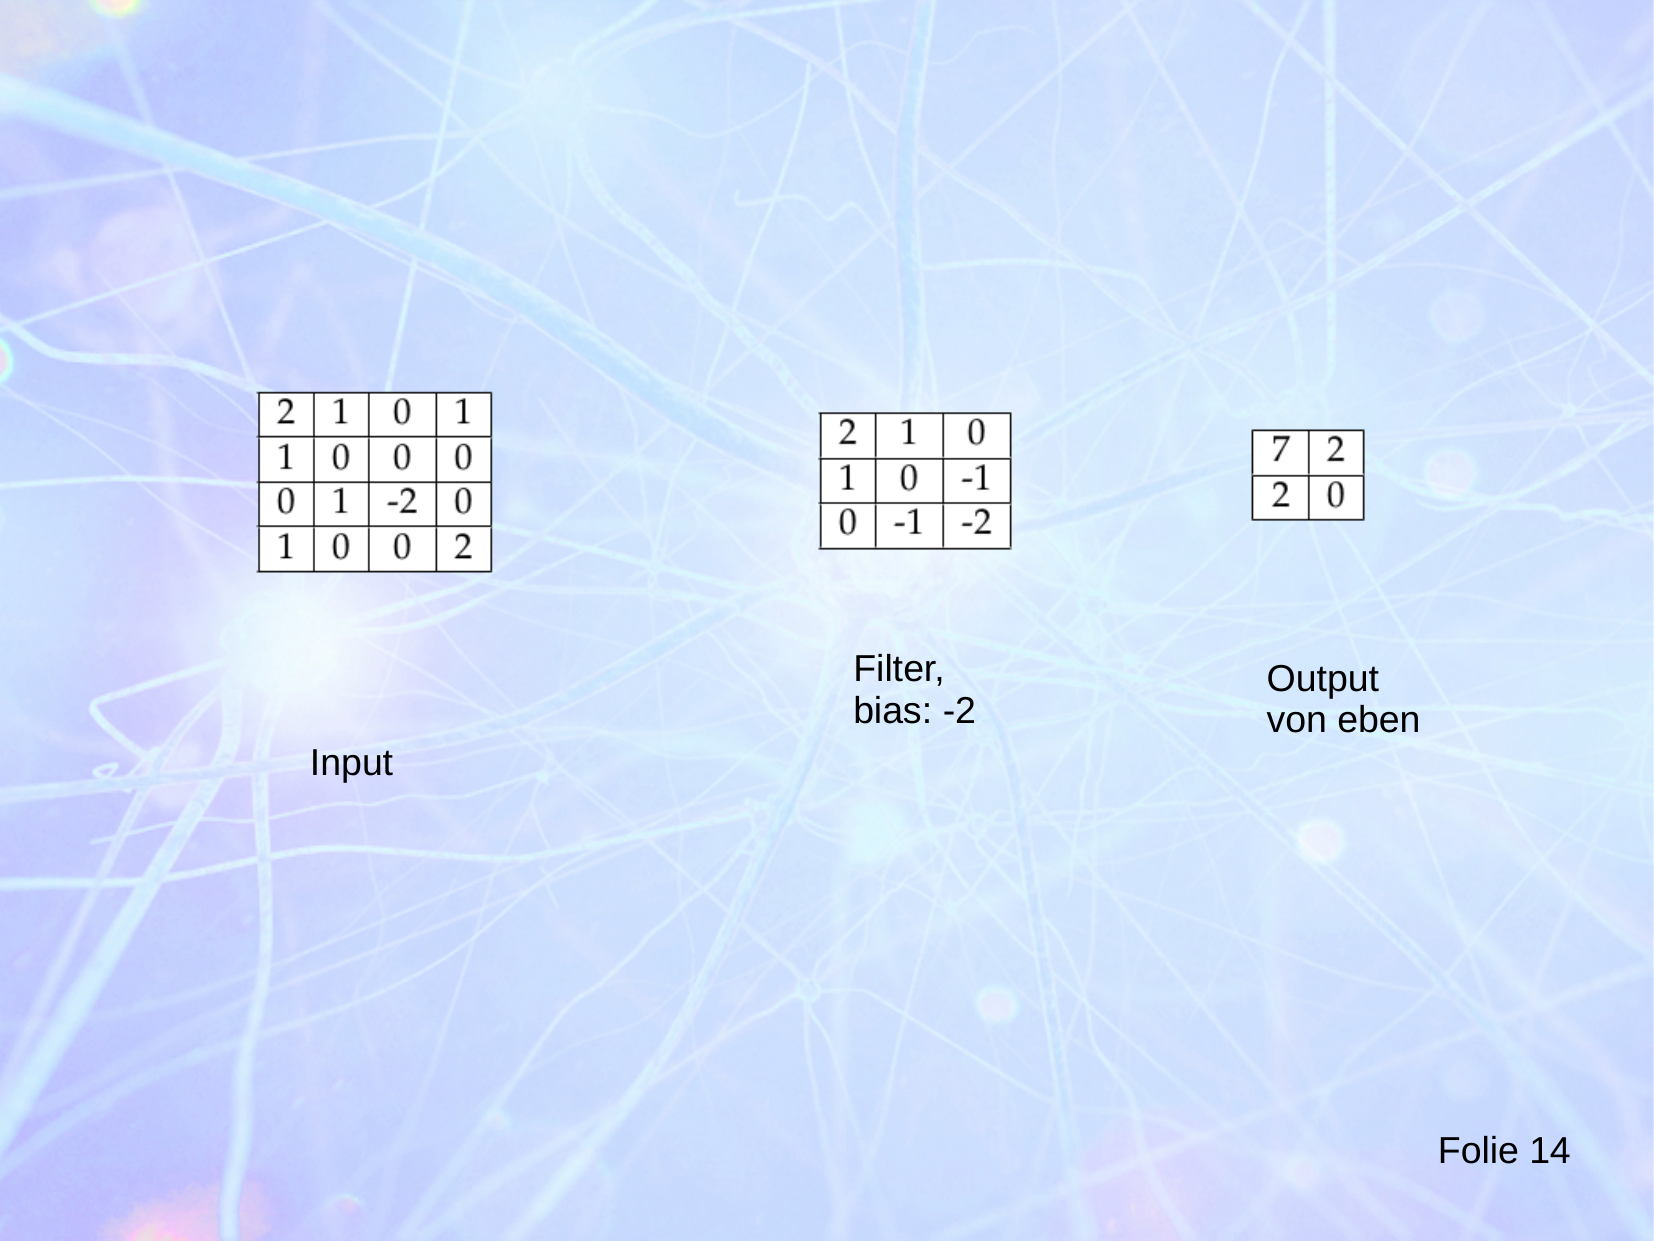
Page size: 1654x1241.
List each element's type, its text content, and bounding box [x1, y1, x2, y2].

text_box Filter, bias: -2 [838, 640, 1004, 739]
text_box Input [295, 734, 508, 792]
text_box Output von eben [1251, 649, 1465, 749]
picture [0, 0, 1654, 1241]
